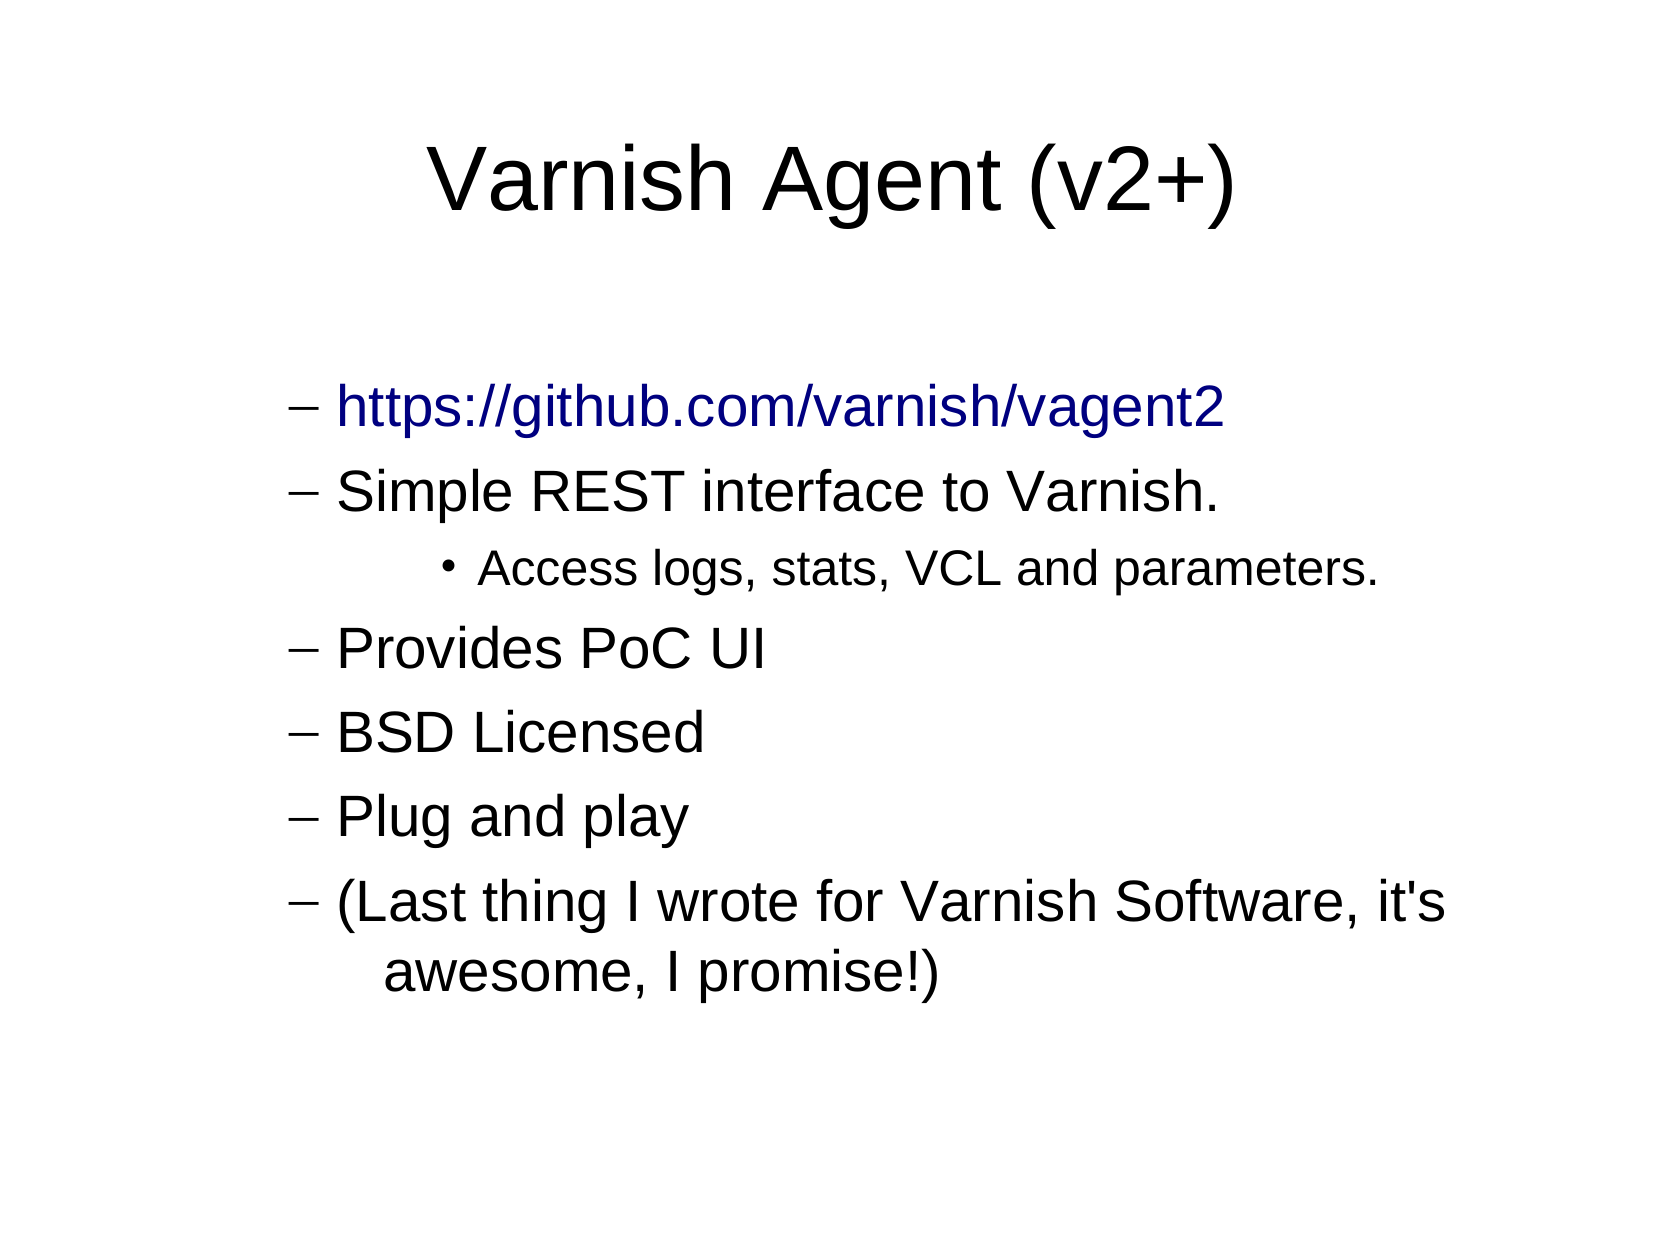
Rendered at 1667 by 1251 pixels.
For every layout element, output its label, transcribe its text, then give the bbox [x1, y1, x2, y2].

title Varnish Agent (v2+) [124, 110, 1541, 319]
list https://github.com/varnish/vagent2 Simple REST interface to Varnish. Access logs, stats, VCL and parameters. Provides PoC UI BSD Licensed Plug and play (Last thing I wrote for Varnish Software, it's awesome, I promise!) [124, 360, 1541, 1086]
